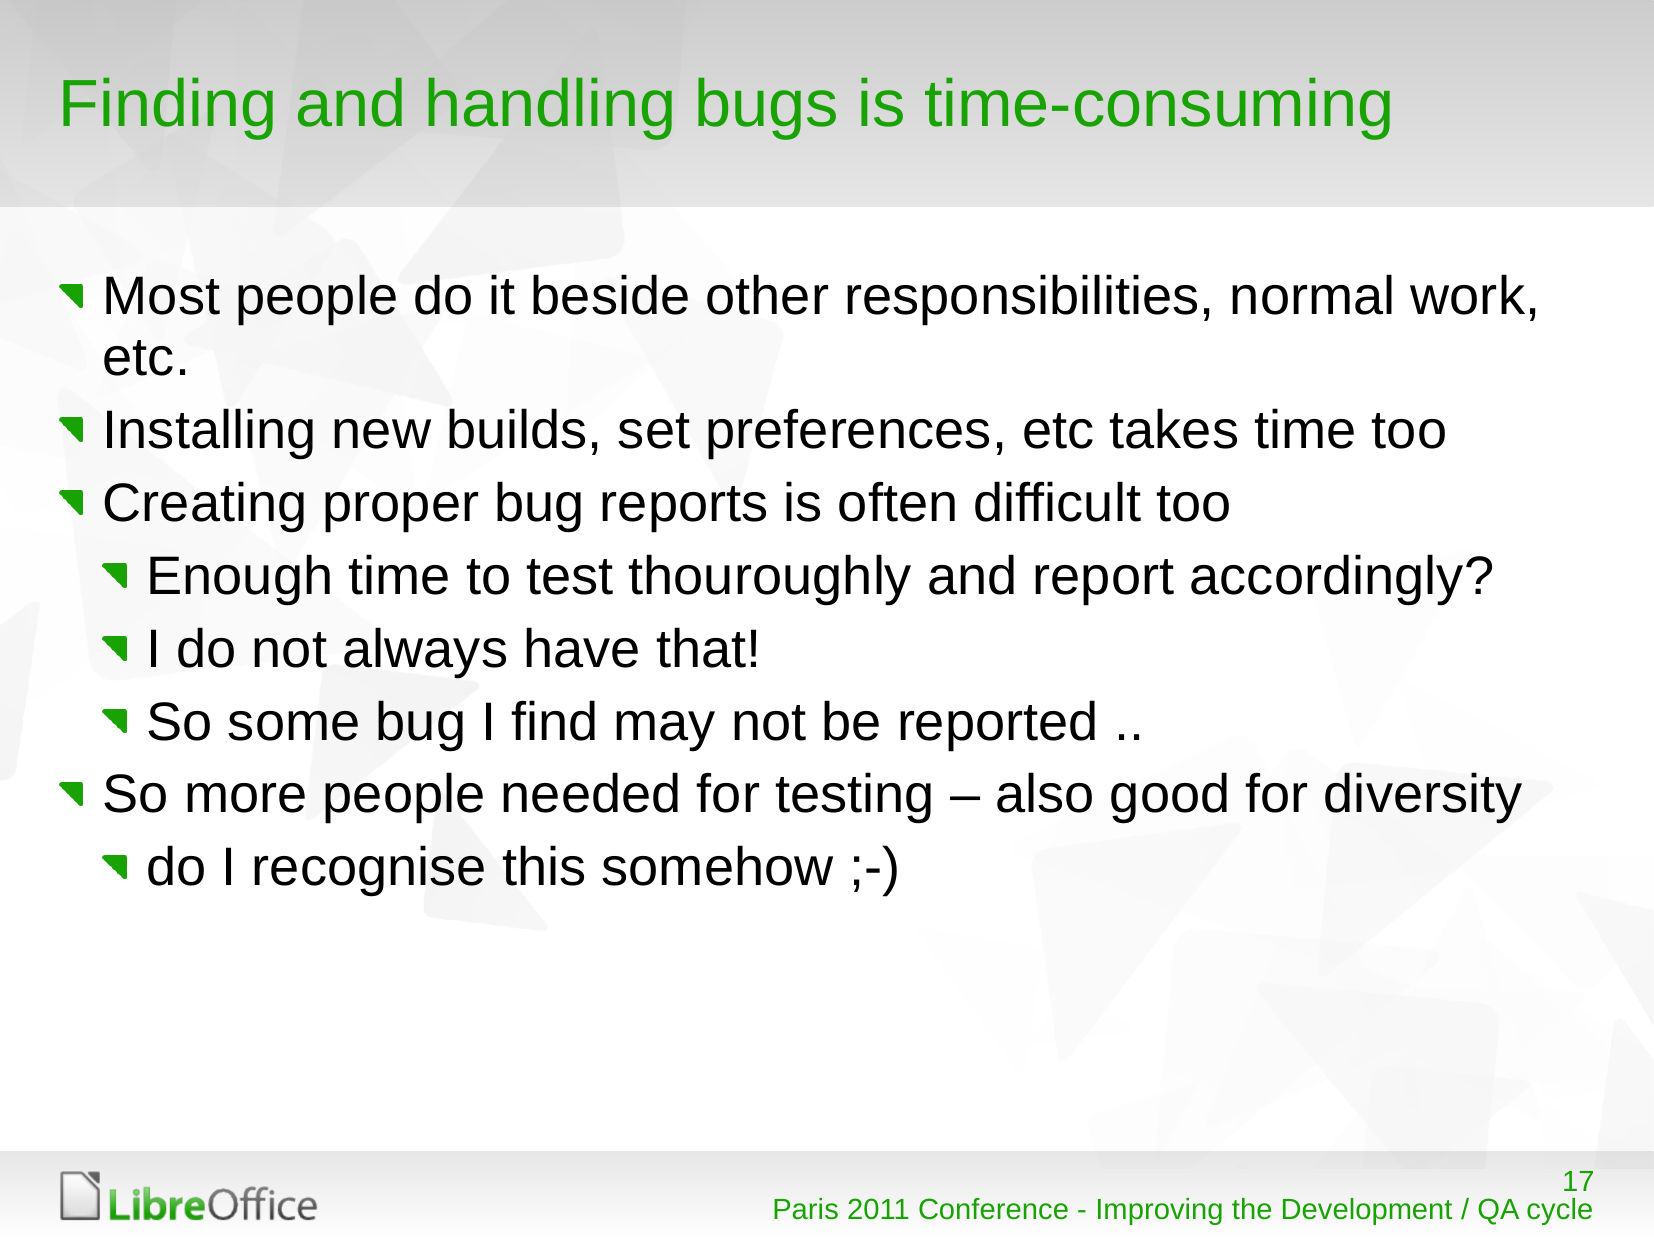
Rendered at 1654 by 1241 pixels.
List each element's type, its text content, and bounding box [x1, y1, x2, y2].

picture [915, 548, 1654, 1169]
picture [0, 0, 783, 931]
title Finding and handling bugs is time-consuming [59, 29, 1595, 178]
picture [41, 1152, 337, 1240]
list Most people do it beside other responsibilities, normal work, etc. Installing new builds, set preferences, etc takes time too Creating proper bug reports is often difficult too Enough time to test thouroughly and report accordingly? I do not always have that! So some bug I find may not be reported .. So more people needed for testing – also good for diversity do I recognise this somehow ;-) [59, 265, 1595, 985]
